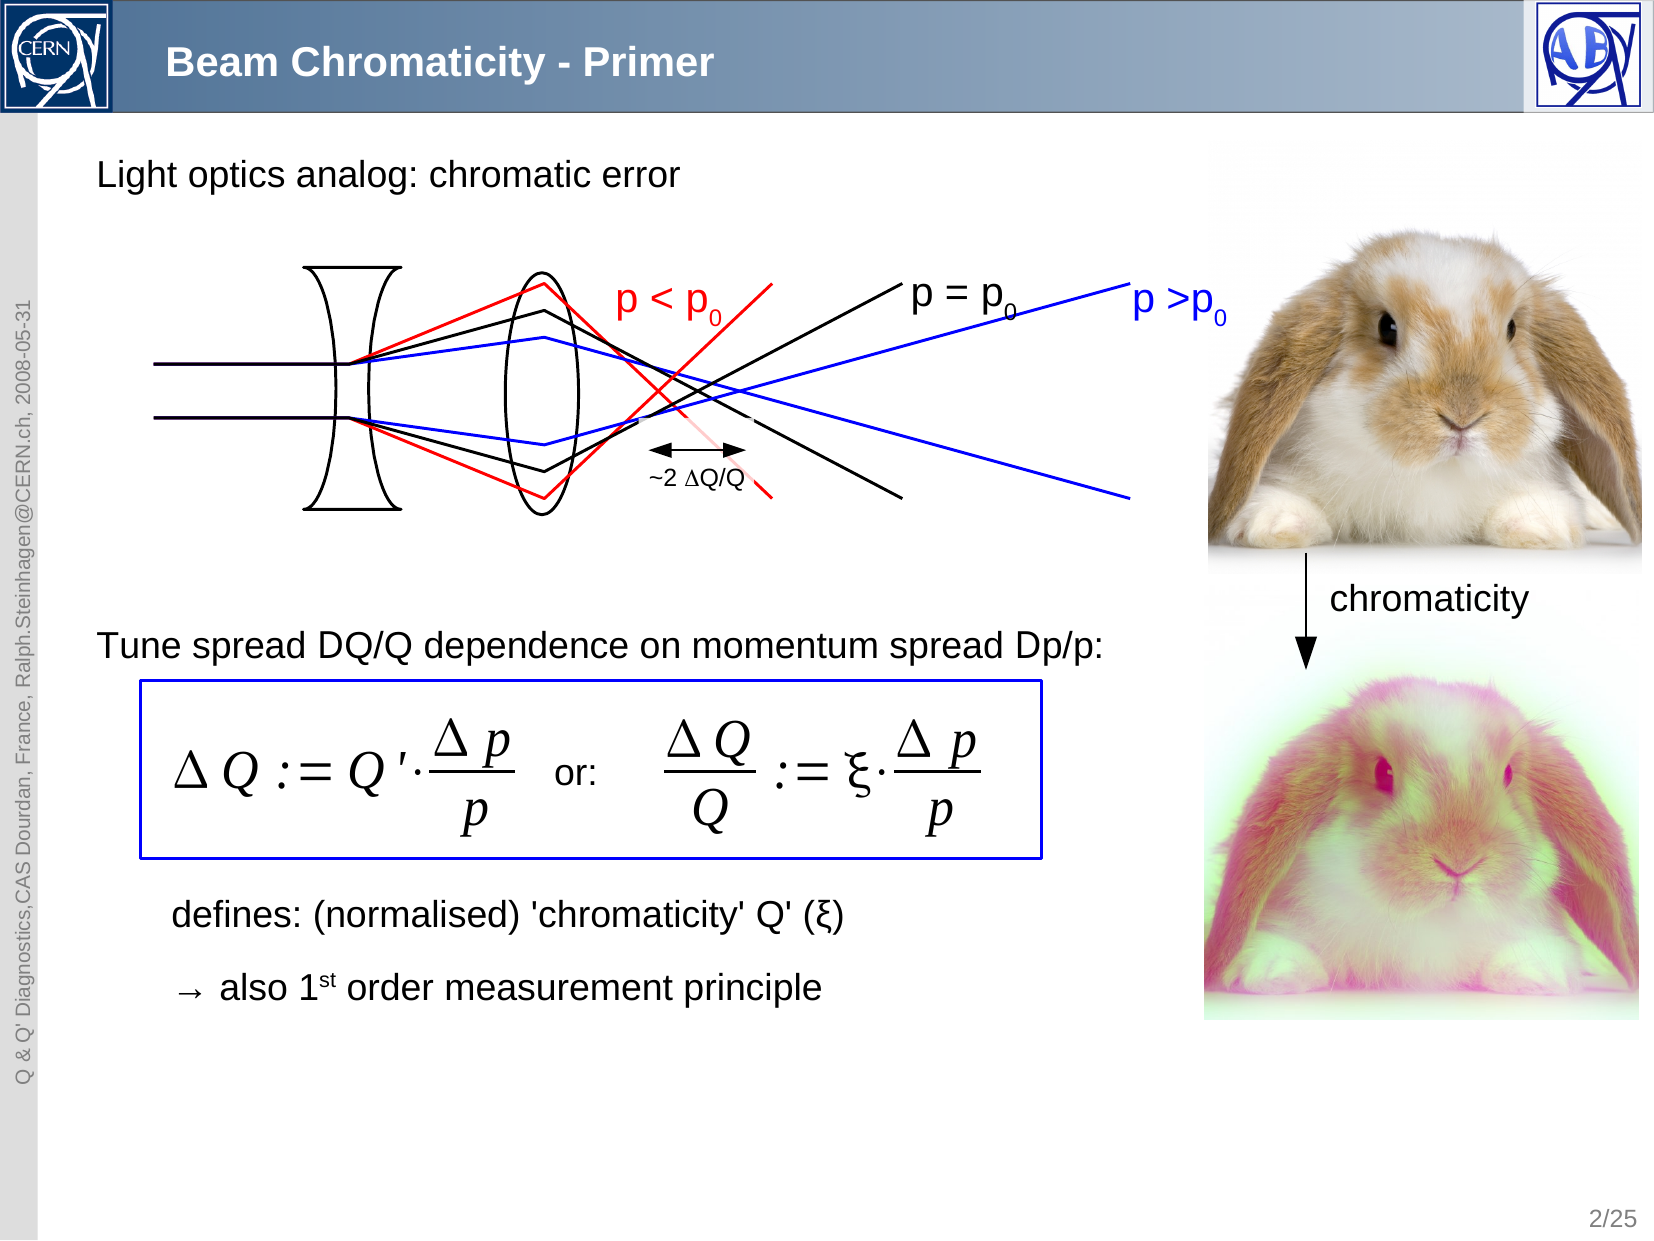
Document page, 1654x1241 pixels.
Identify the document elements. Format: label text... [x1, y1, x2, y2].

list Light optics analog: chromatic error Tune spread DQ/Q dependence on momentum spread Dp/p: defines: (normalised) 'chromaticity' Q' (ξ) → also 1st order measurement principle [96, 152, 1585, 1196]
text_box p < p0 [600, 267, 737, 366]
chart [161, 707, 532, 838]
picture [1535, 1, 1642, 108]
picture [1204, 585, 1639, 1020]
text_box chromaticity [1314, 570, 1557, 628]
picture [1208, 140, 1642, 574]
text_box or: [539, 744, 613, 802]
chart [649, 707, 996, 838]
text_box p = p0 [895, 261, 1032, 360]
text_box p >p0 [1117, 267, 1242, 366]
title Beam Chromaticity - Primer [165, 8, 1323, 116]
text_box [638, 417, 755, 499]
picture [0, 0, 113, 113]
